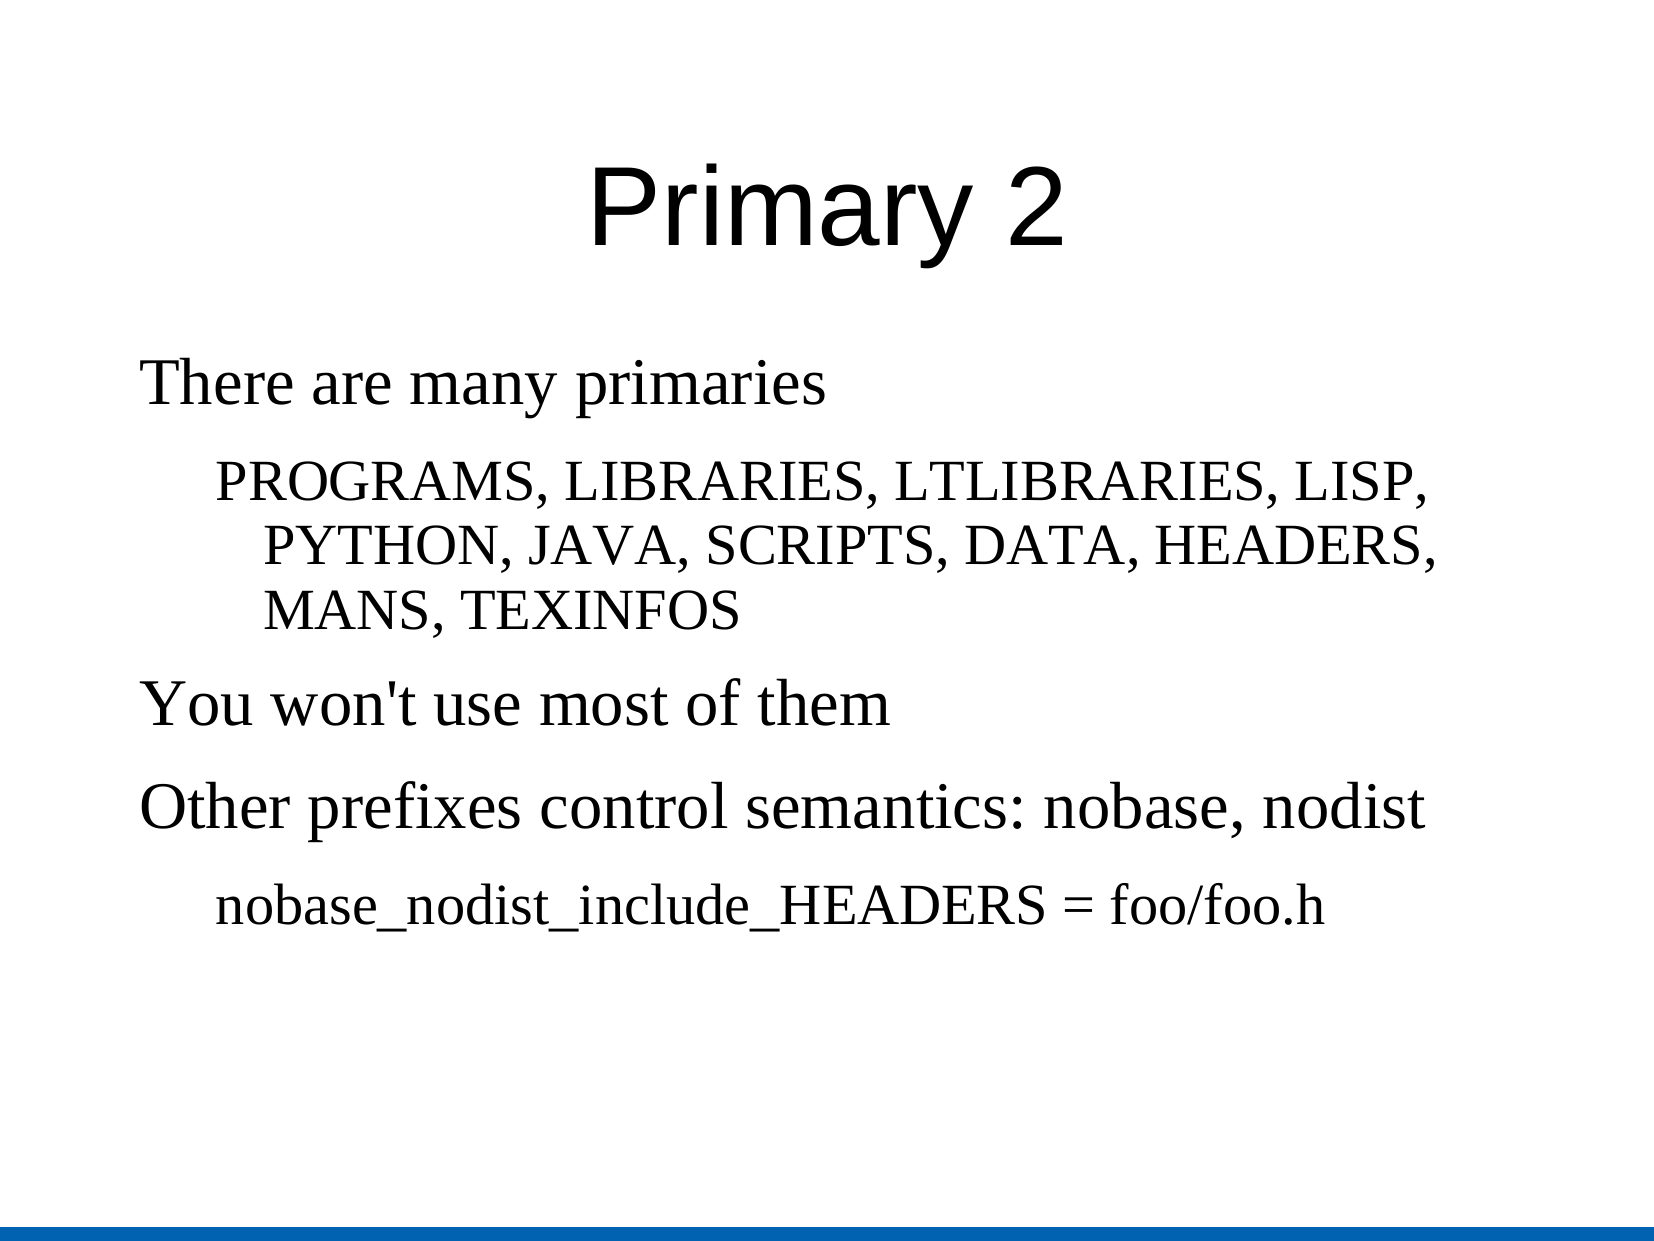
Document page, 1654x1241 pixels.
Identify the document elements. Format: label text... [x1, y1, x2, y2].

title Primary 2 [121, 102, 1533, 311]
list There are many primaries PROGRAMS, LIBRARIES, LTLIBRARIES, LISP, PYTHON, JAVA, SCRIPTS, DATA, HEADERS, MANS, TEXINFOS You won't use most of them Other prefixes control semantics: nobase, nodist nobase_nodist_include_HEADERS = foo/foo.h [121, 344, 1533, 1127]
